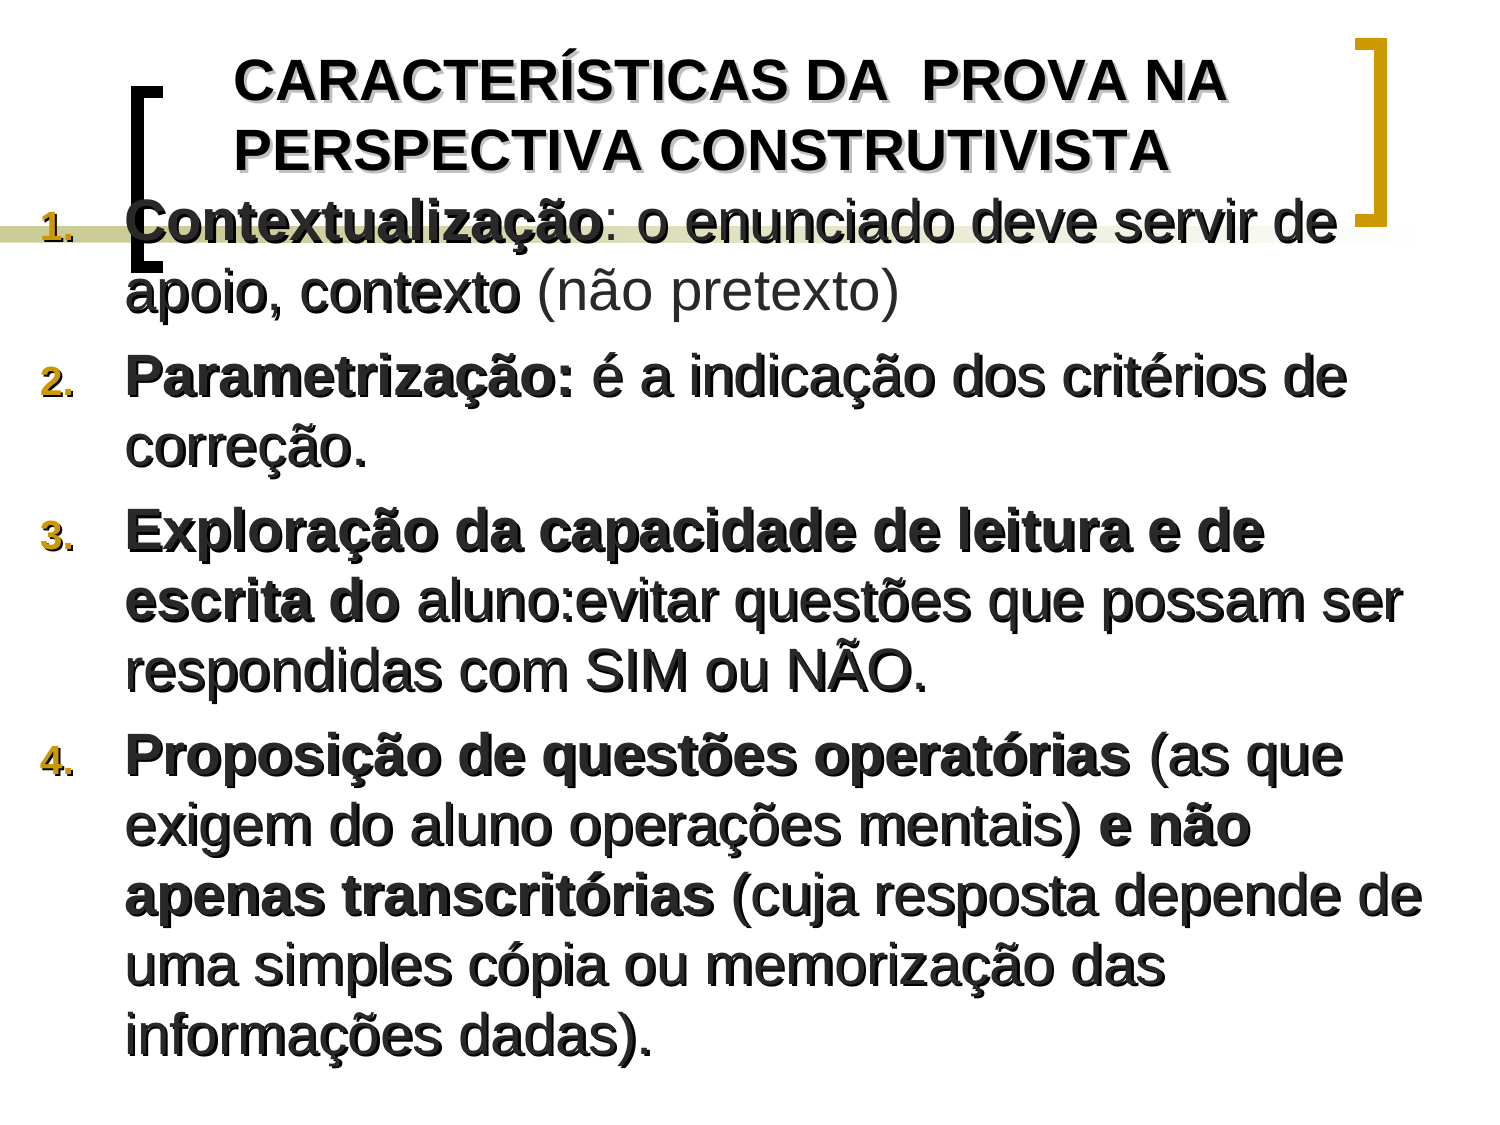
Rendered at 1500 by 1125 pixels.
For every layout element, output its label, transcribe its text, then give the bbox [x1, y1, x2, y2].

text_box Contextualização: o enunciado deve servir de apoio, contexto (não pretexto) Parametrização: é a indicação dos critérios de correção. Exploração da capacidade de leitura e de escrita do aluno:evitar questões que possam ser respondidas com SIM ou NÃO. Proposição de questões operatórias (as que exigem do aluno operações mentais) e não apenas transcritórias (cuja resposta depende de uma simples cópia ou memorização das informações dadas). [24, 174, 1451, 1087]
text_box CARACTERÍSTICAS DA PROVA NA PERSPECTIVA CONSTRUTIVISTA [62, 34, 1401, 174]
